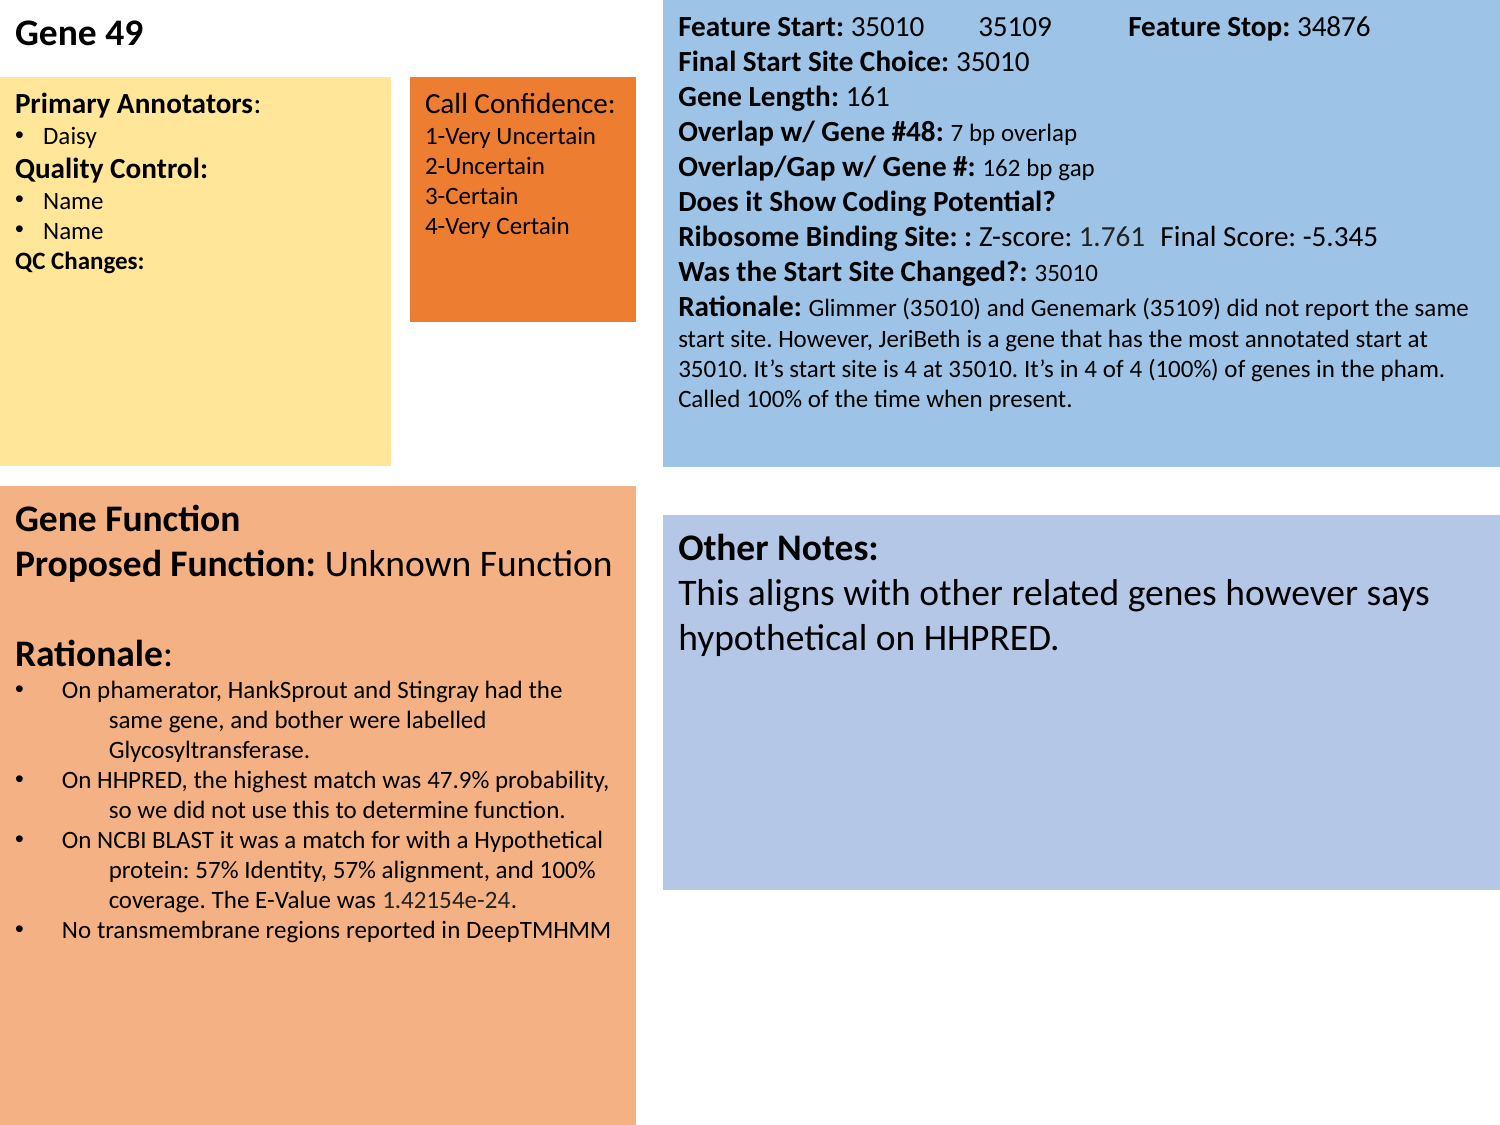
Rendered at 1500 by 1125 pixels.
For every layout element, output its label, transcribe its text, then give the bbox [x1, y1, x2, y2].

text_box Other Notes: This aligns with other related genes however says hypothetical on HHPRED. [663, 515, 1500, 890]
text_box Feature Start: 35010 35109 Feature Stop: 34876 Final Start Site Choice: 35010 Gene Length: 161 Overlap w/ Gene #48: 7 bp overlap Overlap/Gap w/ Gene #: 162 bp gap Does it Show Coding Potential? Ribosome Binding Site: : Z-score: 1.761 Final Score: -5.345 Was the Start Site Changed?: 35010 Rationale: Glimmer (35010) and Genemark (35109) did not report the same start site. However, JeriBeth is a gene that has the most annotated start at 35010. It’s start site is 4 at 35010. It’s in 4 of 4 (100%) of genes in the pham. Called 100% of the time when present. [663, 0, 1500, 467]
text_box Gene Function Proposed Function: Unknown Function Rationale: On phamerator, HankSprout and Stingray had the same gene, and bother were labelled Glycosyltransferase. On HHPRED, the highest match was 47.9% probability, so we did not use this to determine function. On NCBI BLAST it was a match for with a Hypothetical protein: 57% Identity, 57% alignment, and 100% coverage. The E-Value was 1.42154e-24. No transmembrane regions reported in DeepTMHMM [0, 486, 636, 1125]
text_box Gene 49 [0, 0, 160, 61]
text_box Call Confidence: 1-Very Uncertain 2-Uncertain 3-Certain 4-Very Certain [410, 77, 636, 322]
text_box Primary Annotators: Daisy Quality Control: Name Name QC Changes: [0, 77, 391, 466]
